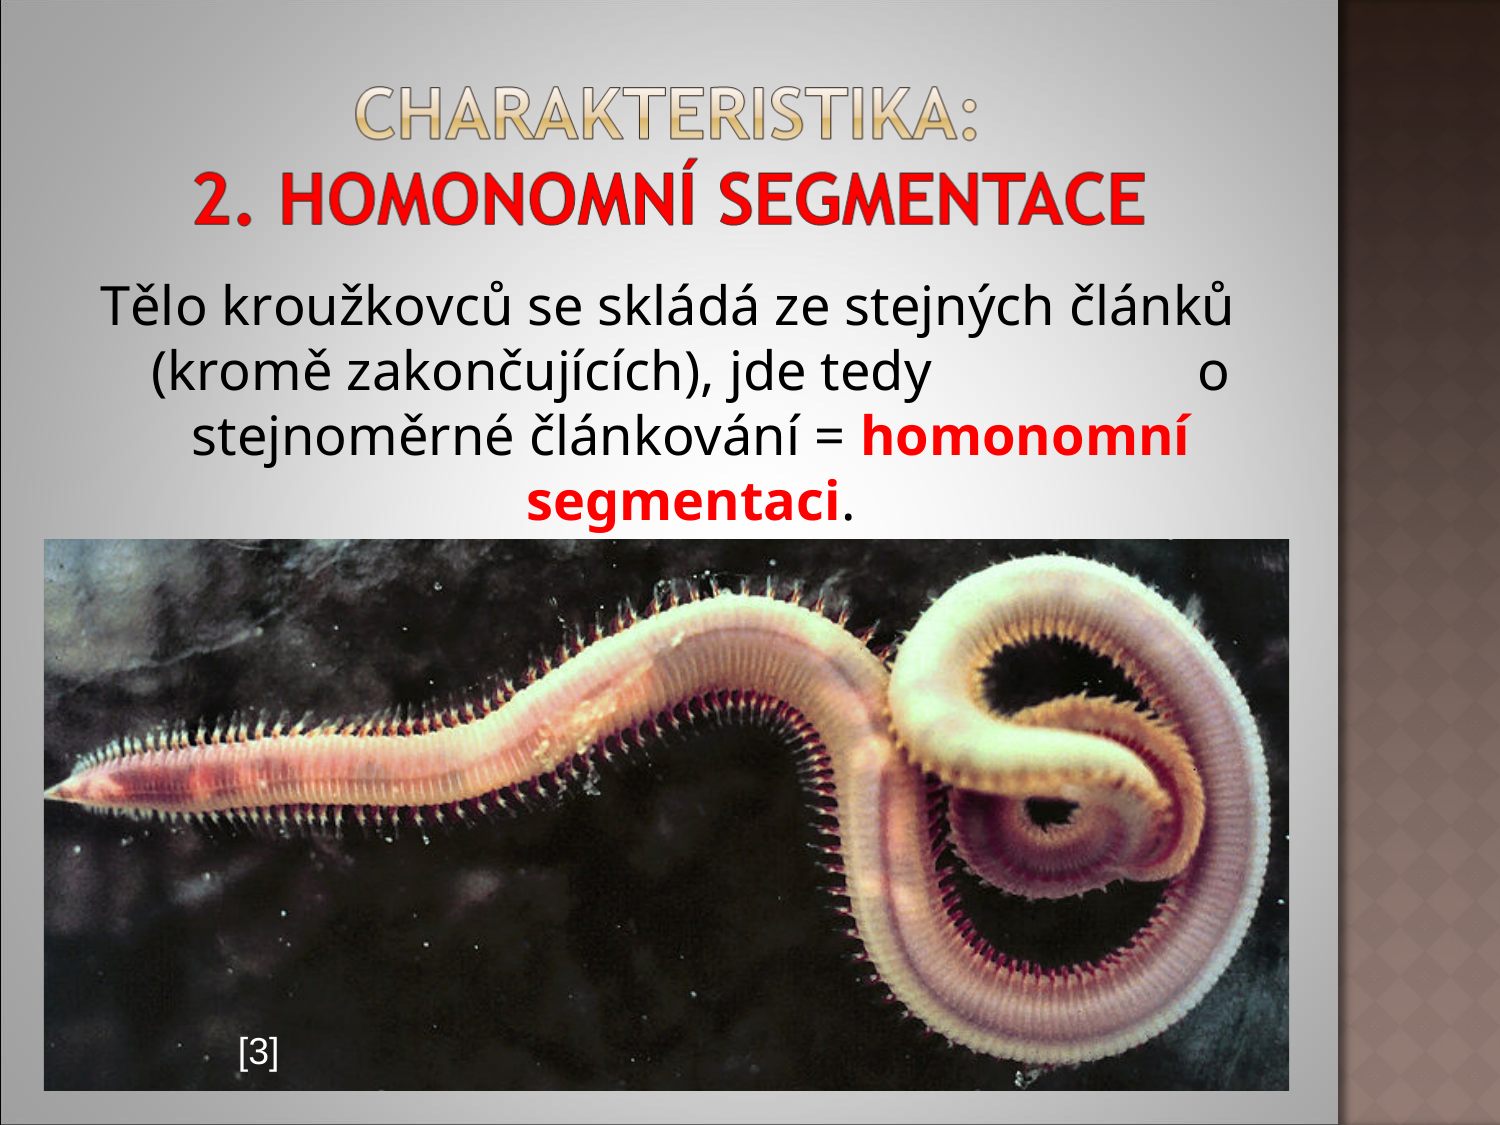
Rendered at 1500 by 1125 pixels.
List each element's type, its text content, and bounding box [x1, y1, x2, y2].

list Tělo kroužkovců se skládá ze stejných článků (kromě zakončujících), jde tedy o stejnoměrné článkování = homonomní segmentaci. [75, 263, 1263, 539]
picture [0, 0, 1500, 1125]
text_box [3] [223, 1019, 295, 1080]
text_box [73, 47, 1265, 241]
